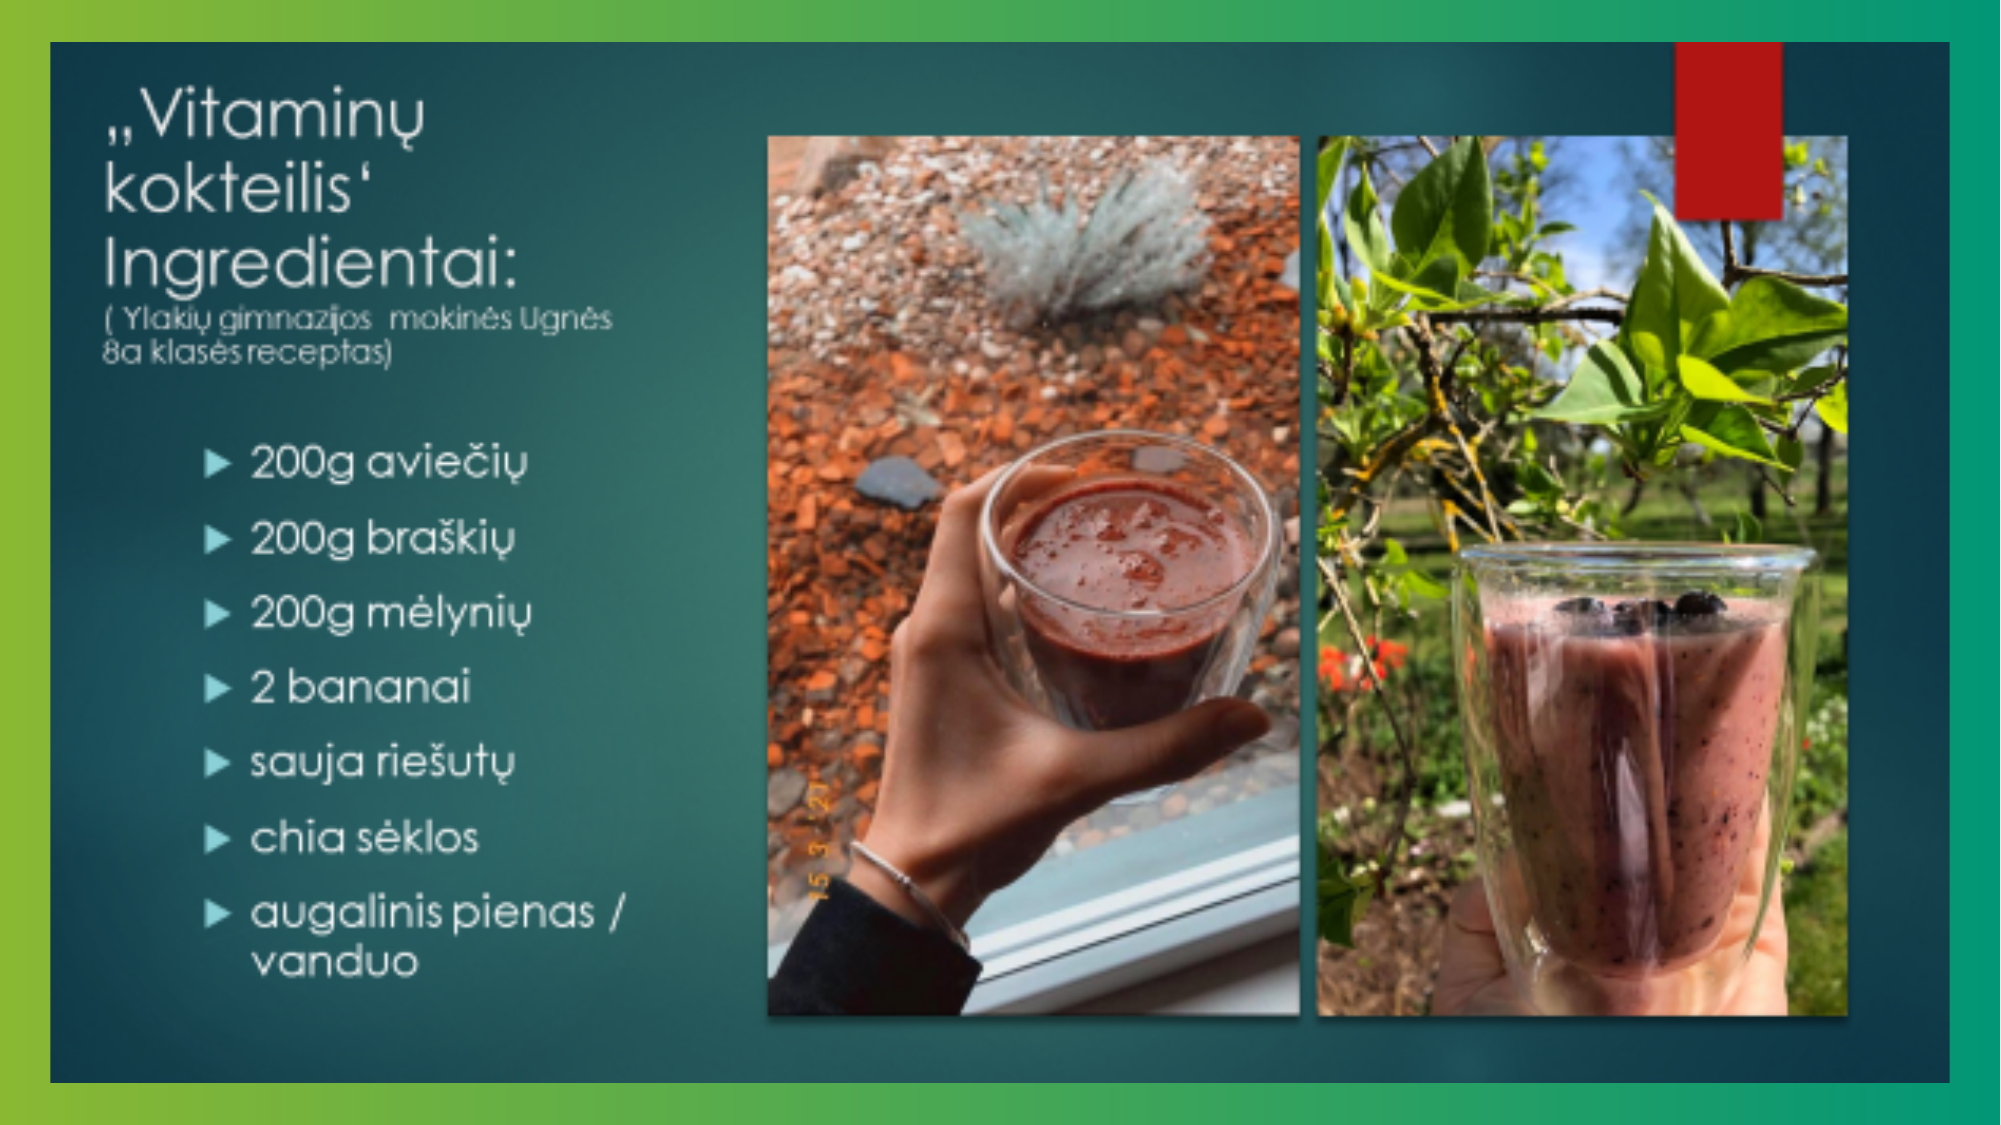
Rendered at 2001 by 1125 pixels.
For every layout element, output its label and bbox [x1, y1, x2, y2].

picture [50, 42, 1950, 1083]
text_box [0, 0, 1852, 1125]
